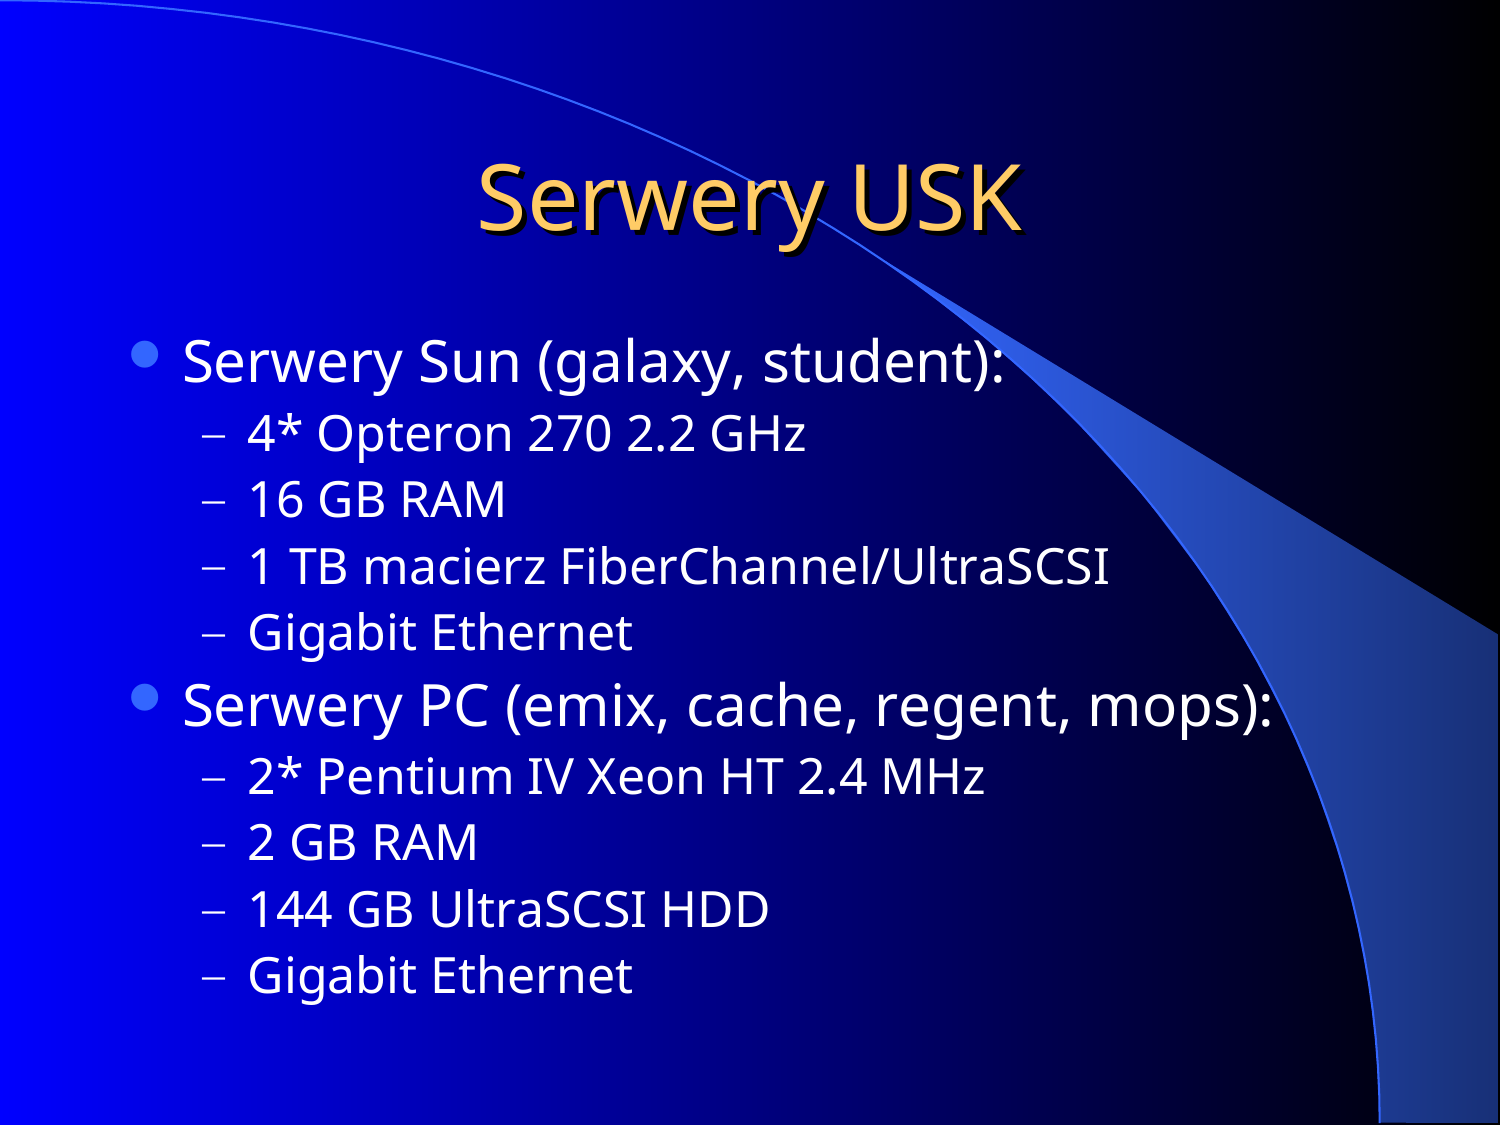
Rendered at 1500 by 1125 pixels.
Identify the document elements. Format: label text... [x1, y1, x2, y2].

list Serwery Sun (galaxy, student): 4* Opteron 270 2.2 GHz 16 GB RAM 1 TB macierz FiberChannel/UltraSCSI Gigabit Ethernet Serwery PC (emix, cache, regent, mops): 2* Pentium IV Xeon HT 2.4 MHz 2 GB RAM 144 GB UltraSCSI HDD Gigabit Ethernet [112, 324, 1388, 1000]
title Serwery USK [112, 99, 1388, 288]
